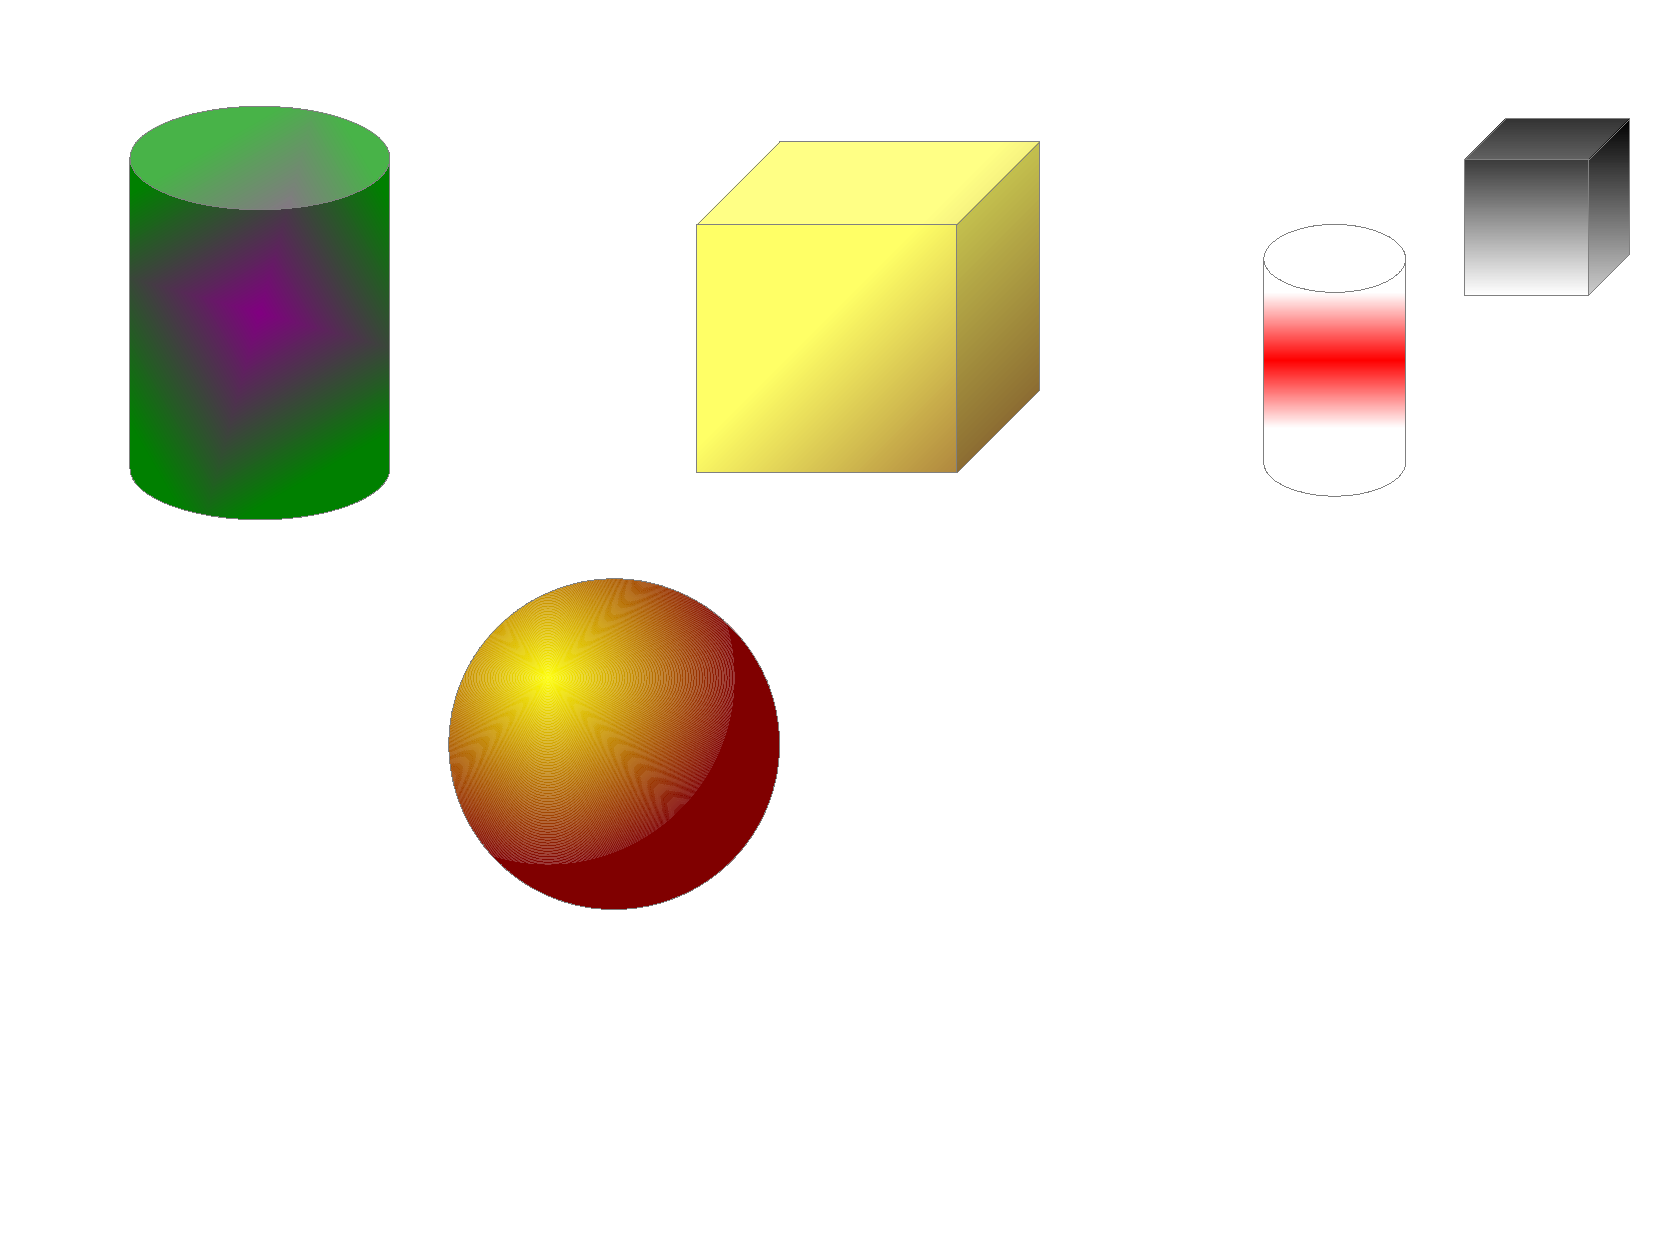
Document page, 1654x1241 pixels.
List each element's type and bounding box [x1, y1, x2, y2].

text_box [448, 578, 780, 910]
text_box [1464, 118, 1630, 296]
text_box [1263, 261, 1406, 497]
text_box [696, 141, 1040, 473]
text_box [129, 159, 390, 520]
